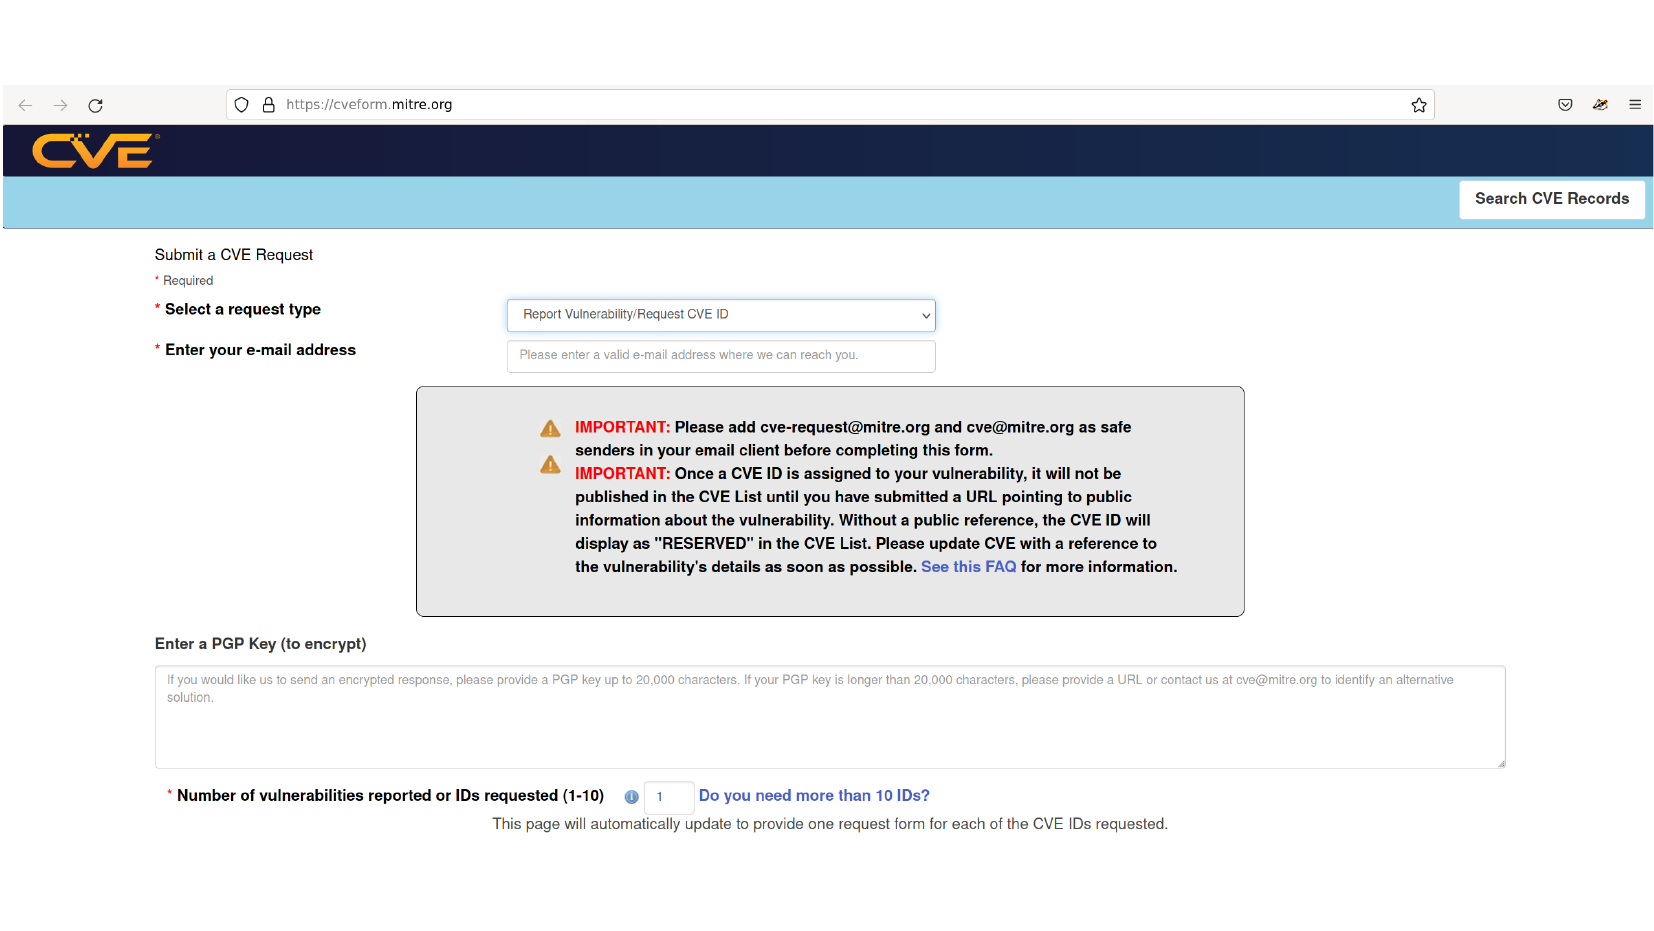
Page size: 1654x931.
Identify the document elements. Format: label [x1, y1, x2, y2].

picture [3, 85, 1654, 849]
